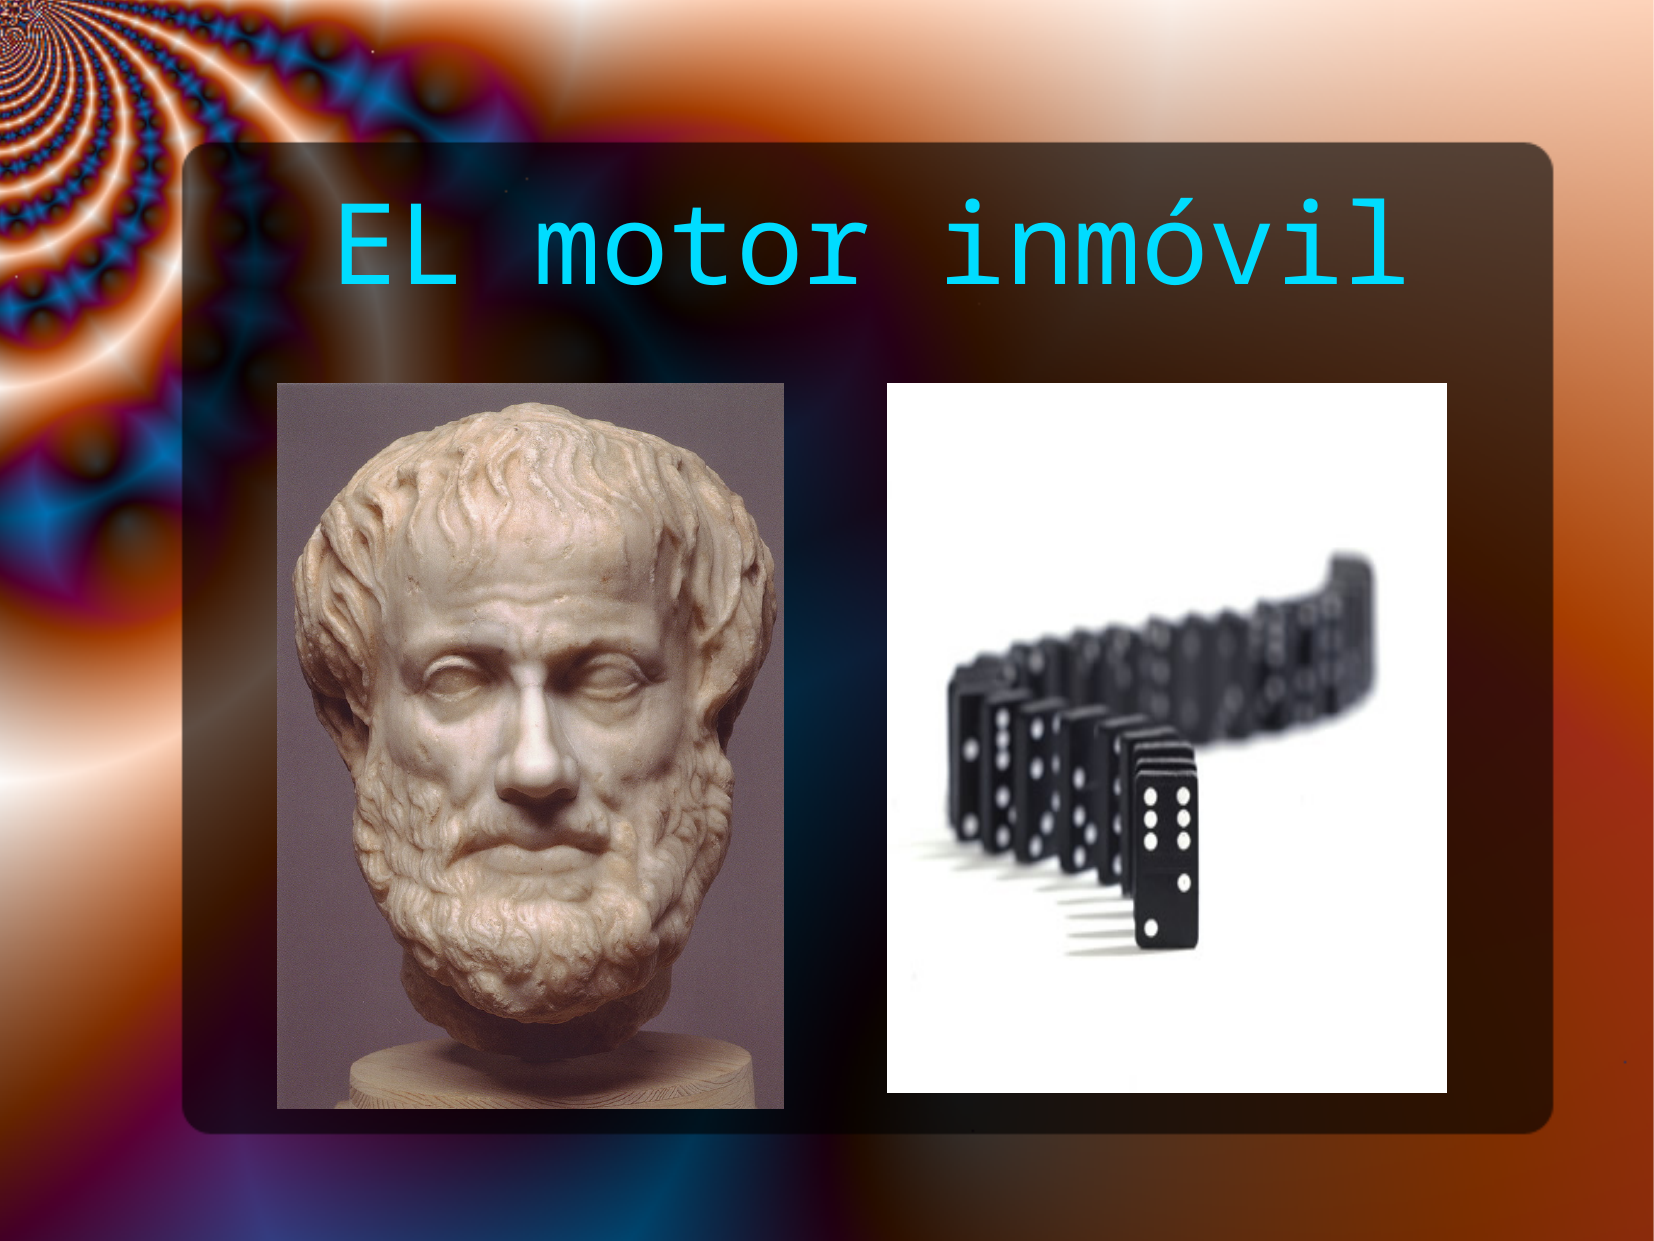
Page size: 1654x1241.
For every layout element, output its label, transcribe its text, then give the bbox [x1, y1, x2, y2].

title EL motor inmóvil [206, 156, 1536, 325]
picture [0, 0, 1654, 1241]
